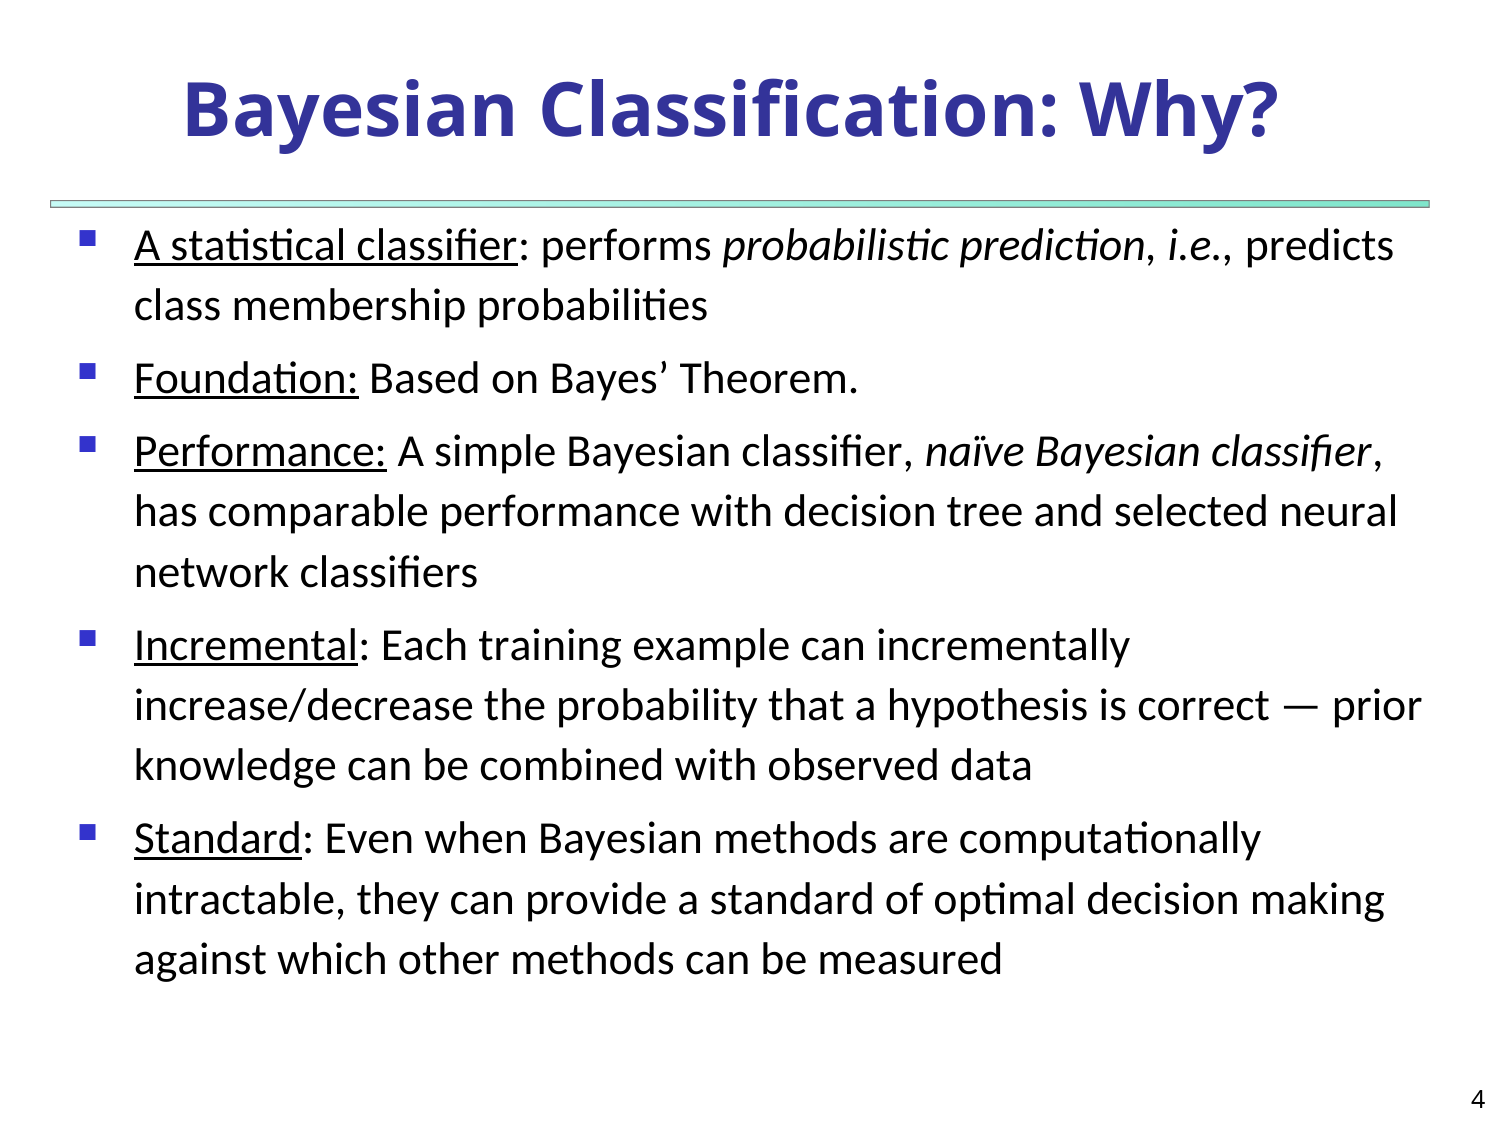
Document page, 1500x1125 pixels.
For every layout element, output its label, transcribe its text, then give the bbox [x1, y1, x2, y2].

title Bayesian Classification: Why? [99, 8, 1363, 201]
list A statistical classifier: performs probabilistic prediction, i.e., predicts class membership probabilities Foundation: Based on Bayes’ Theorem. Performance: A simple Bayesian classifier, naïve Bayesian classifier, has comparable performance with decision tree and selected neural network classifiers Incremental: Each training example can incrementally increase/decrease the probability that a hypothesis is correct — prior knowledge can be combined with observed data Standard: Even when Bayesian methods are computationally intractable, they can provide a standard of optimal decision making against which other methods can be measured [62, 201, 1450, 1108]
text_box <number> [1187, 1062, 1500, 1125]
